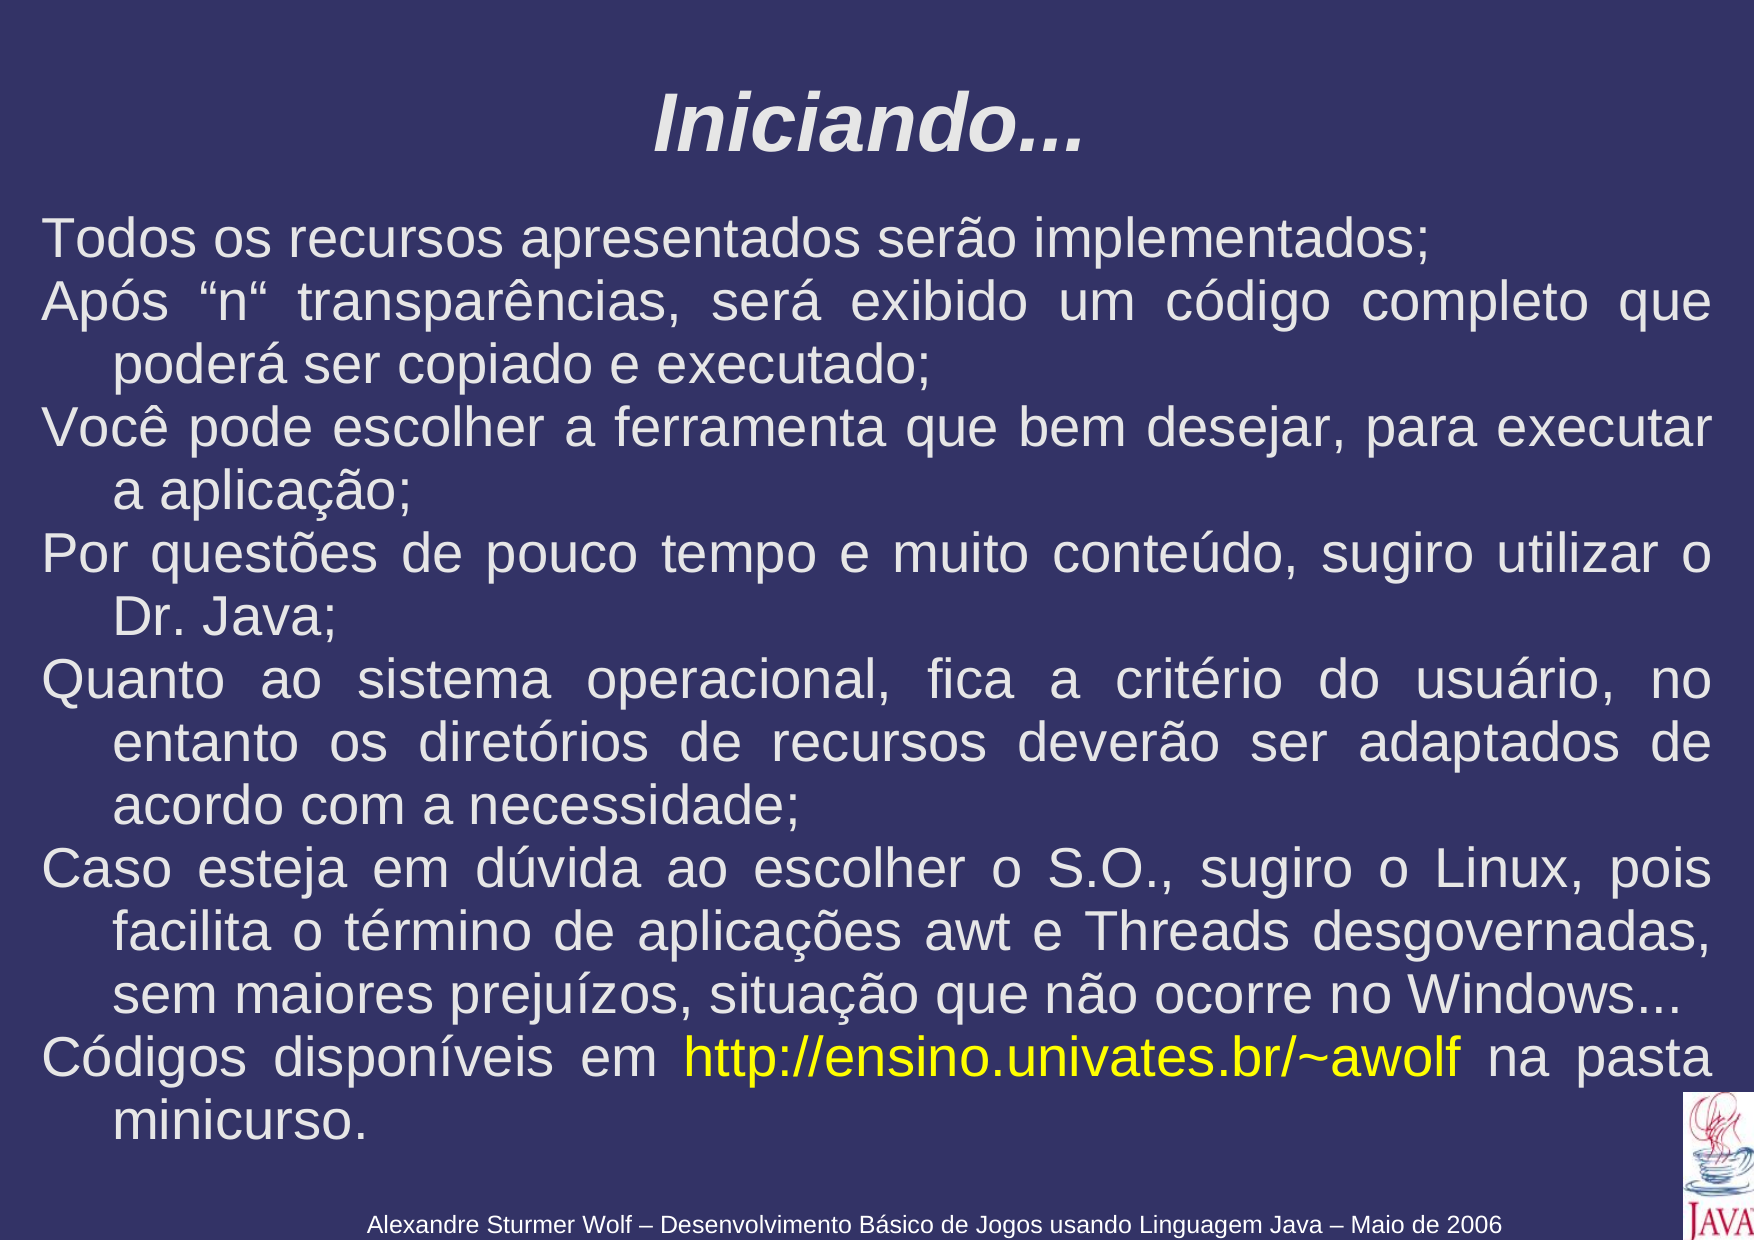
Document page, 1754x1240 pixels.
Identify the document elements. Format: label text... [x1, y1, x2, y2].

title Iniciando... [29, 19, 1713, 206]
list Todos os recursos apresentados serão implementados; Após “n“ transparências, será exibido um código completo que poderá ser copiado e executado; Você pode escolher a ferramenta que bem desejar, para executar a aplicação; Por questões de pouco tempo e muito conteúdo, sugiro utilizar o Dr. Java; Quanto ao sistema operacional, fica a critério do usuário, no entanto os diretórios de recursos deverão ser adaptados de acordo com a necessidade; Caso esteja em dúvida ao escolher o S.O., sugiro o Linux, pois facilita o término de aplicações awt e Threads desgovernadas, sem maiores prejuízos, situação que não ocorre no Windows... Códigos disponíveis em http://ensino.univates.br/~awolf na pasta minicurso. [29, 206, 1713, 1152]
picture [1683, 1092, 1754, 1240]
